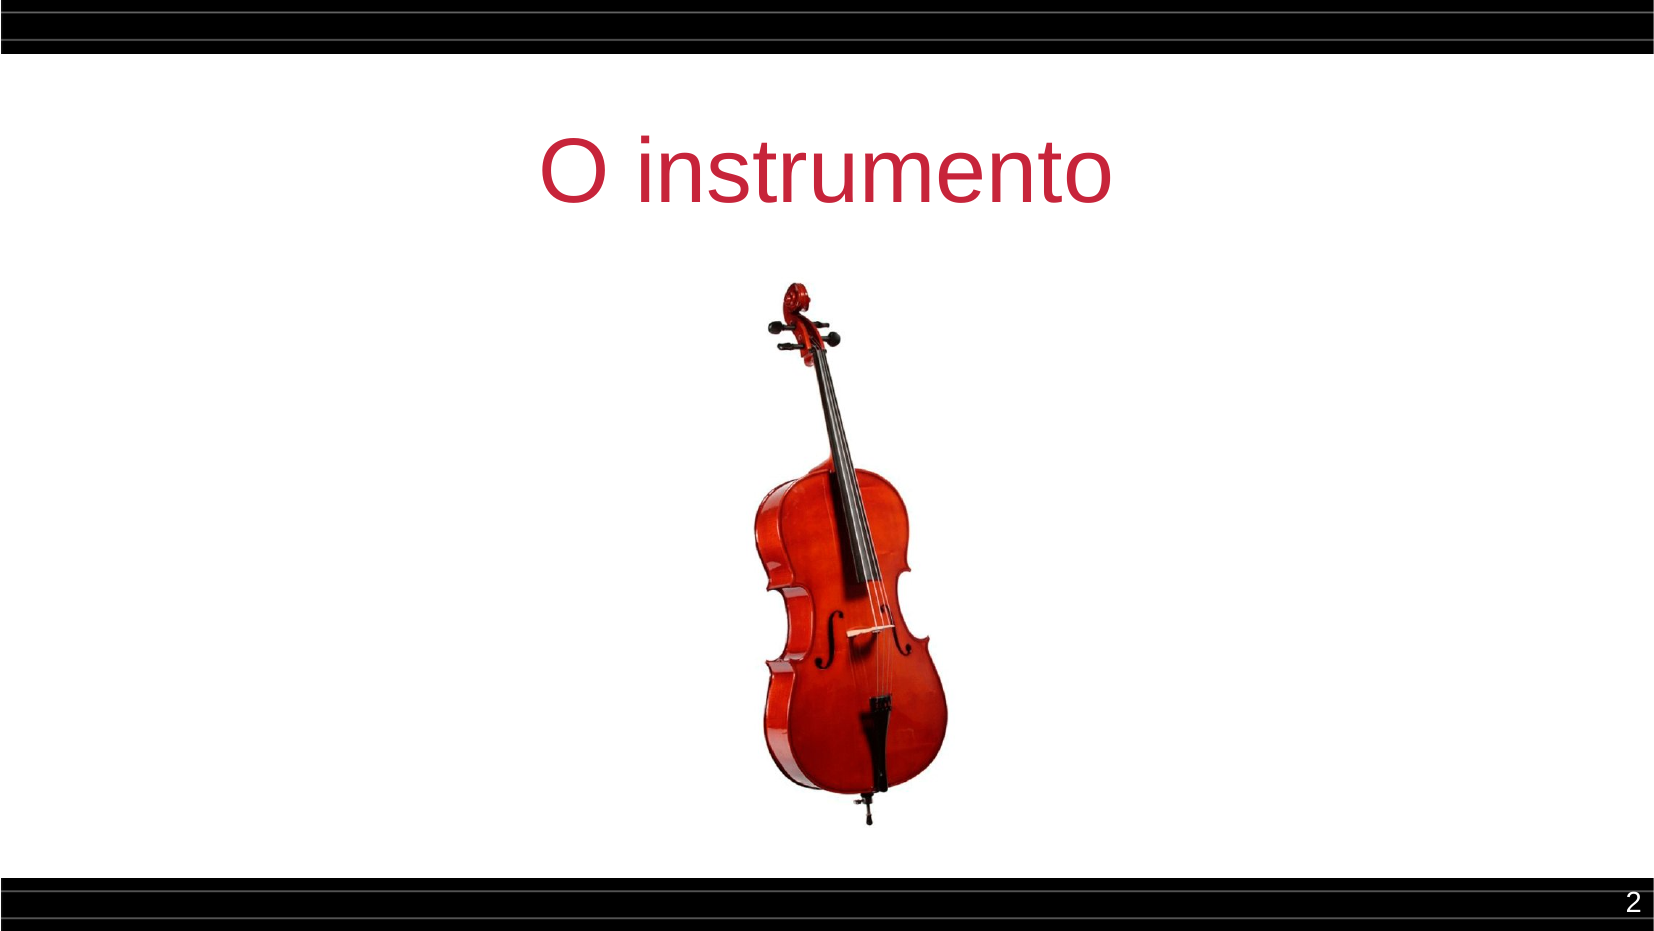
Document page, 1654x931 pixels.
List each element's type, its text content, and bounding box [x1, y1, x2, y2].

title O instrumento [82, 92, 1571, 249]
picture [537, 271, 1117, 851]
picture [1, 0, 1654, 54]
picture [1, 878, 1654, 931]
